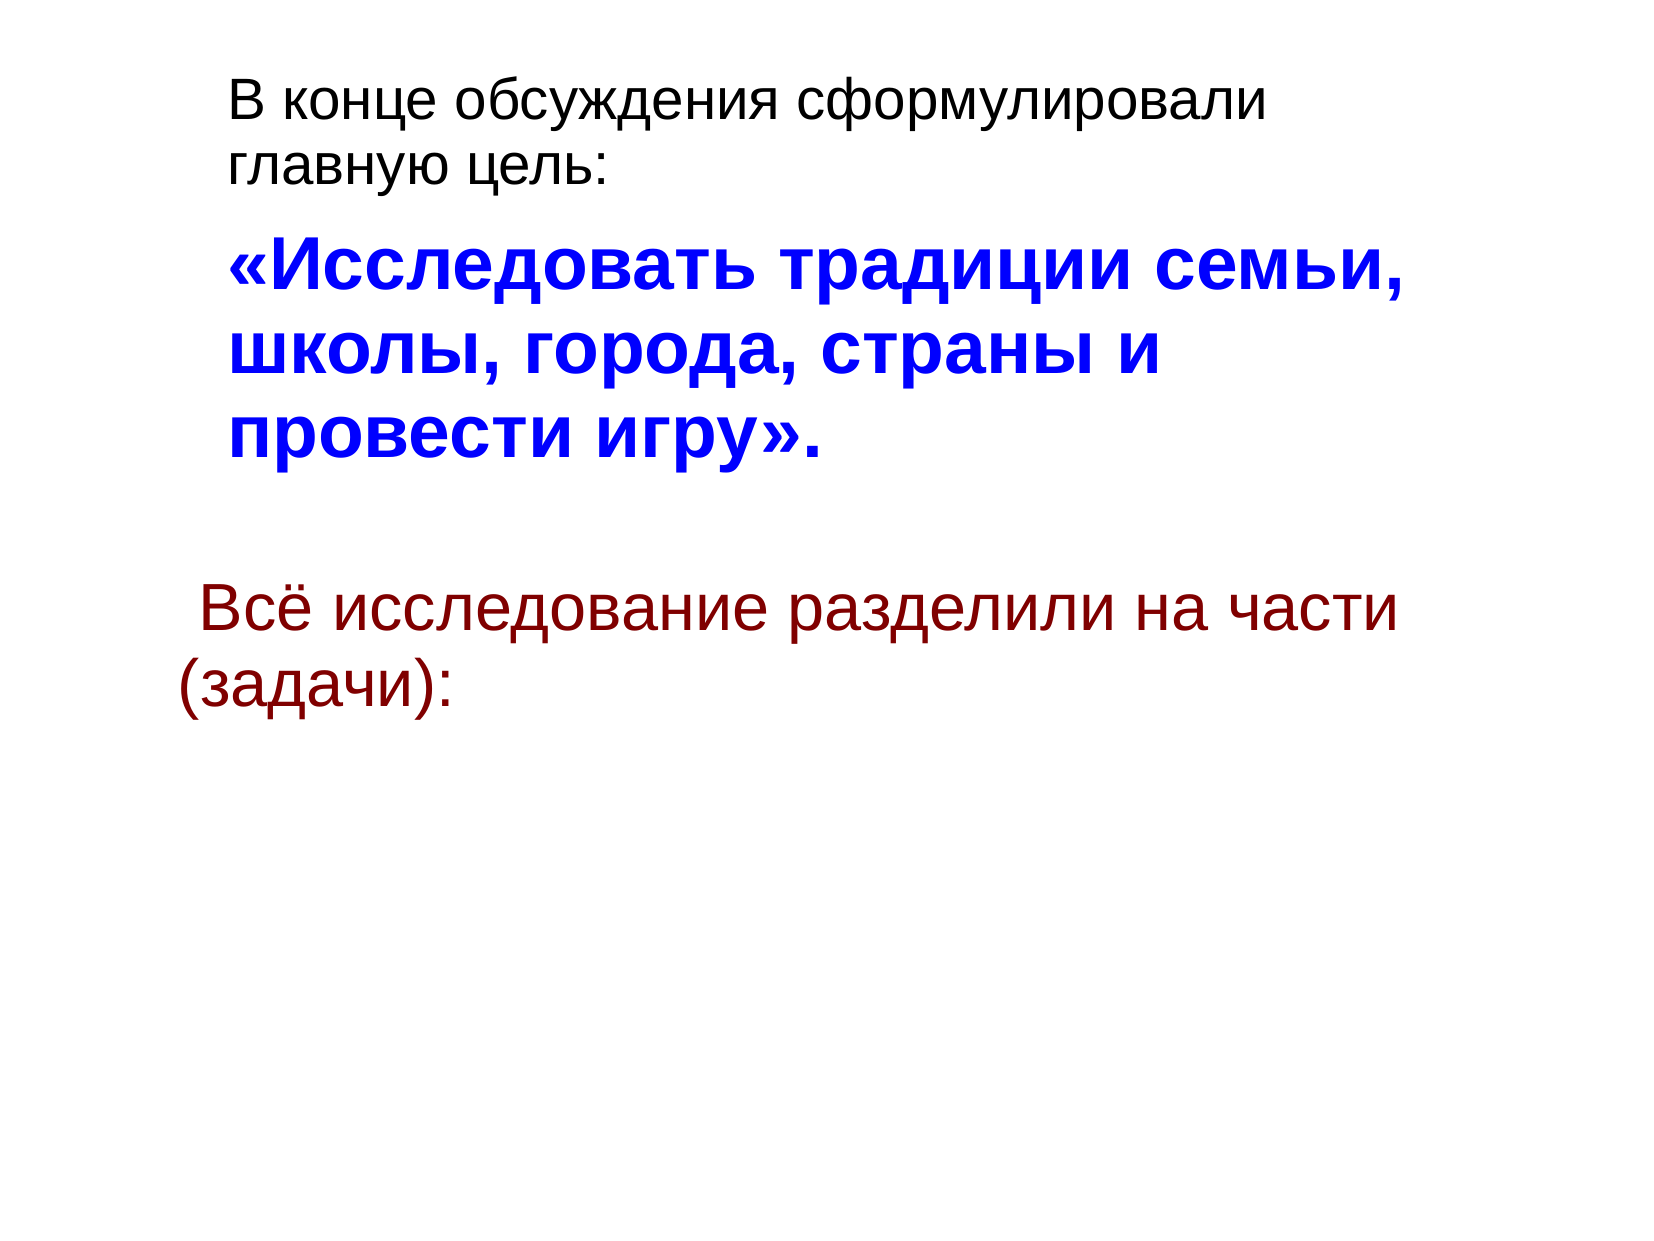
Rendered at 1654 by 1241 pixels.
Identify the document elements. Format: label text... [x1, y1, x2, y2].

text_box Всё исследование разделили на части (задачи): [163, 555, 1418, 819]
text_box В конце обсуждения сформулировали главную цель: «Исследовать традиции семьи, школы, города, страны и провести игру». [212, 59, 1467, 570]
